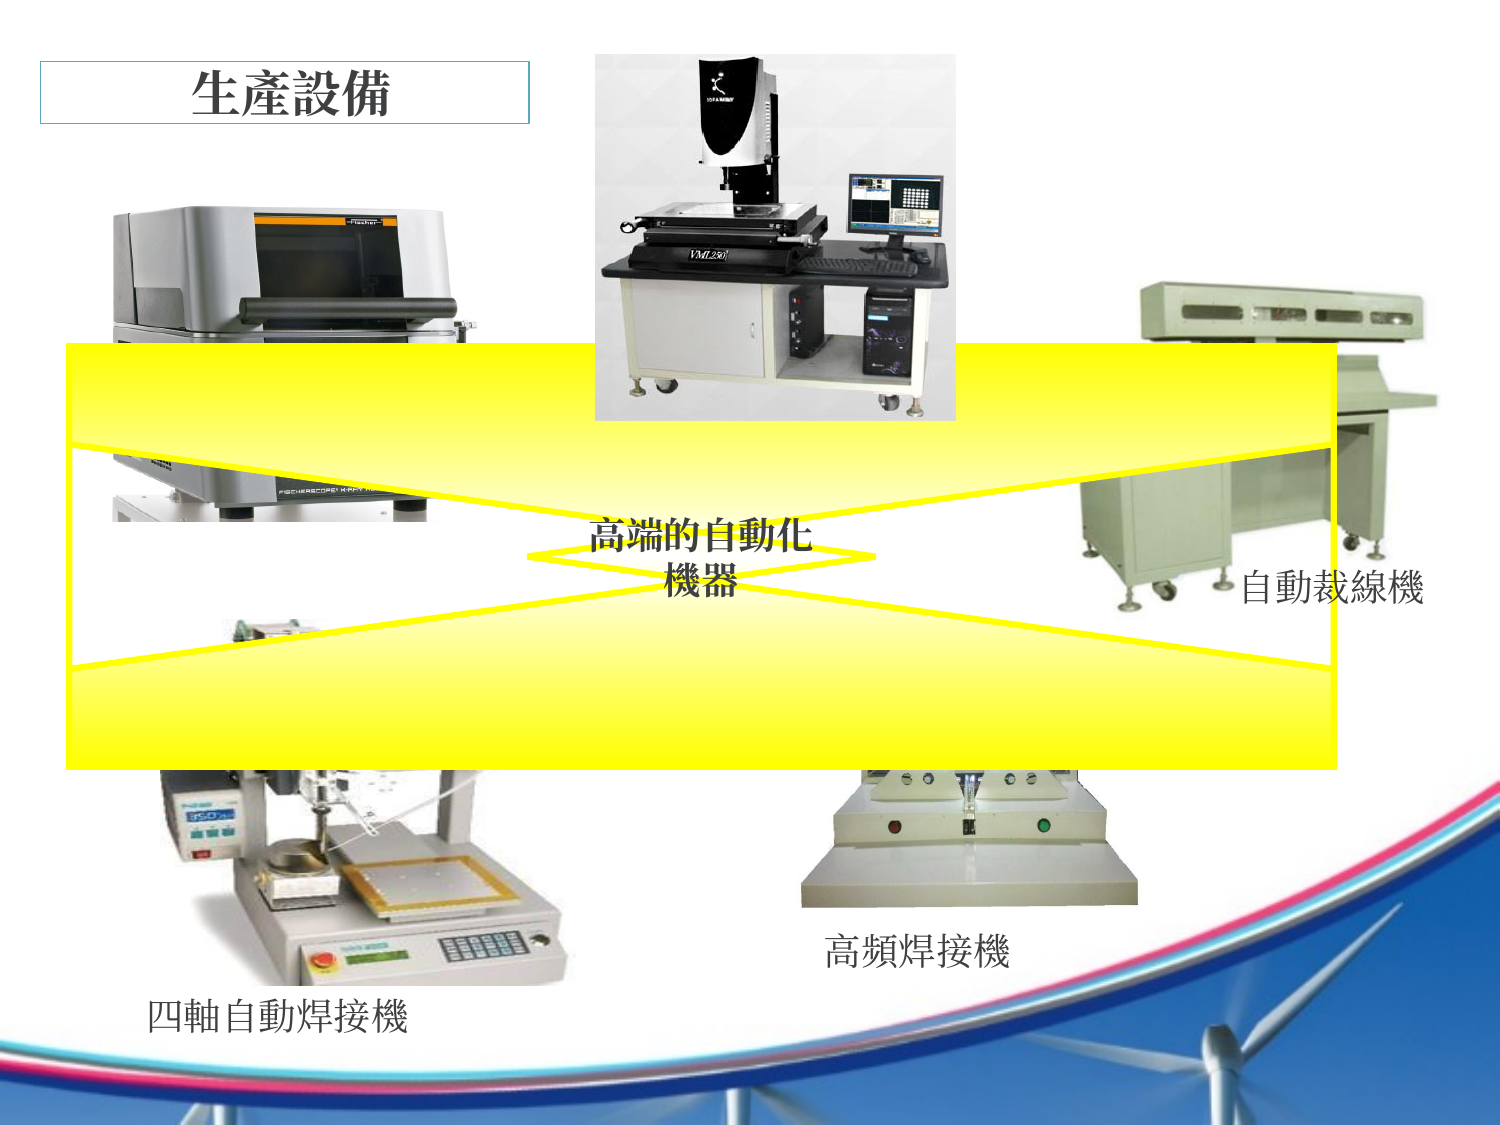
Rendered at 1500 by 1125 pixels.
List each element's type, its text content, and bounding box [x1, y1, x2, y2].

picture [0, 0, 1500, 1125]
text_box 高頻焊接機 [809, 920, 1037, 986]
text_box 高端的自動化 機器 [69, 346, 1334, 767]
text_box 四軸自動焊接機 [131, 985, 446, 1051]
text_box 自動裁線機 [1222, 556, 1451, 622]
text_box 生產設備 [46, 54, 538, 130]
